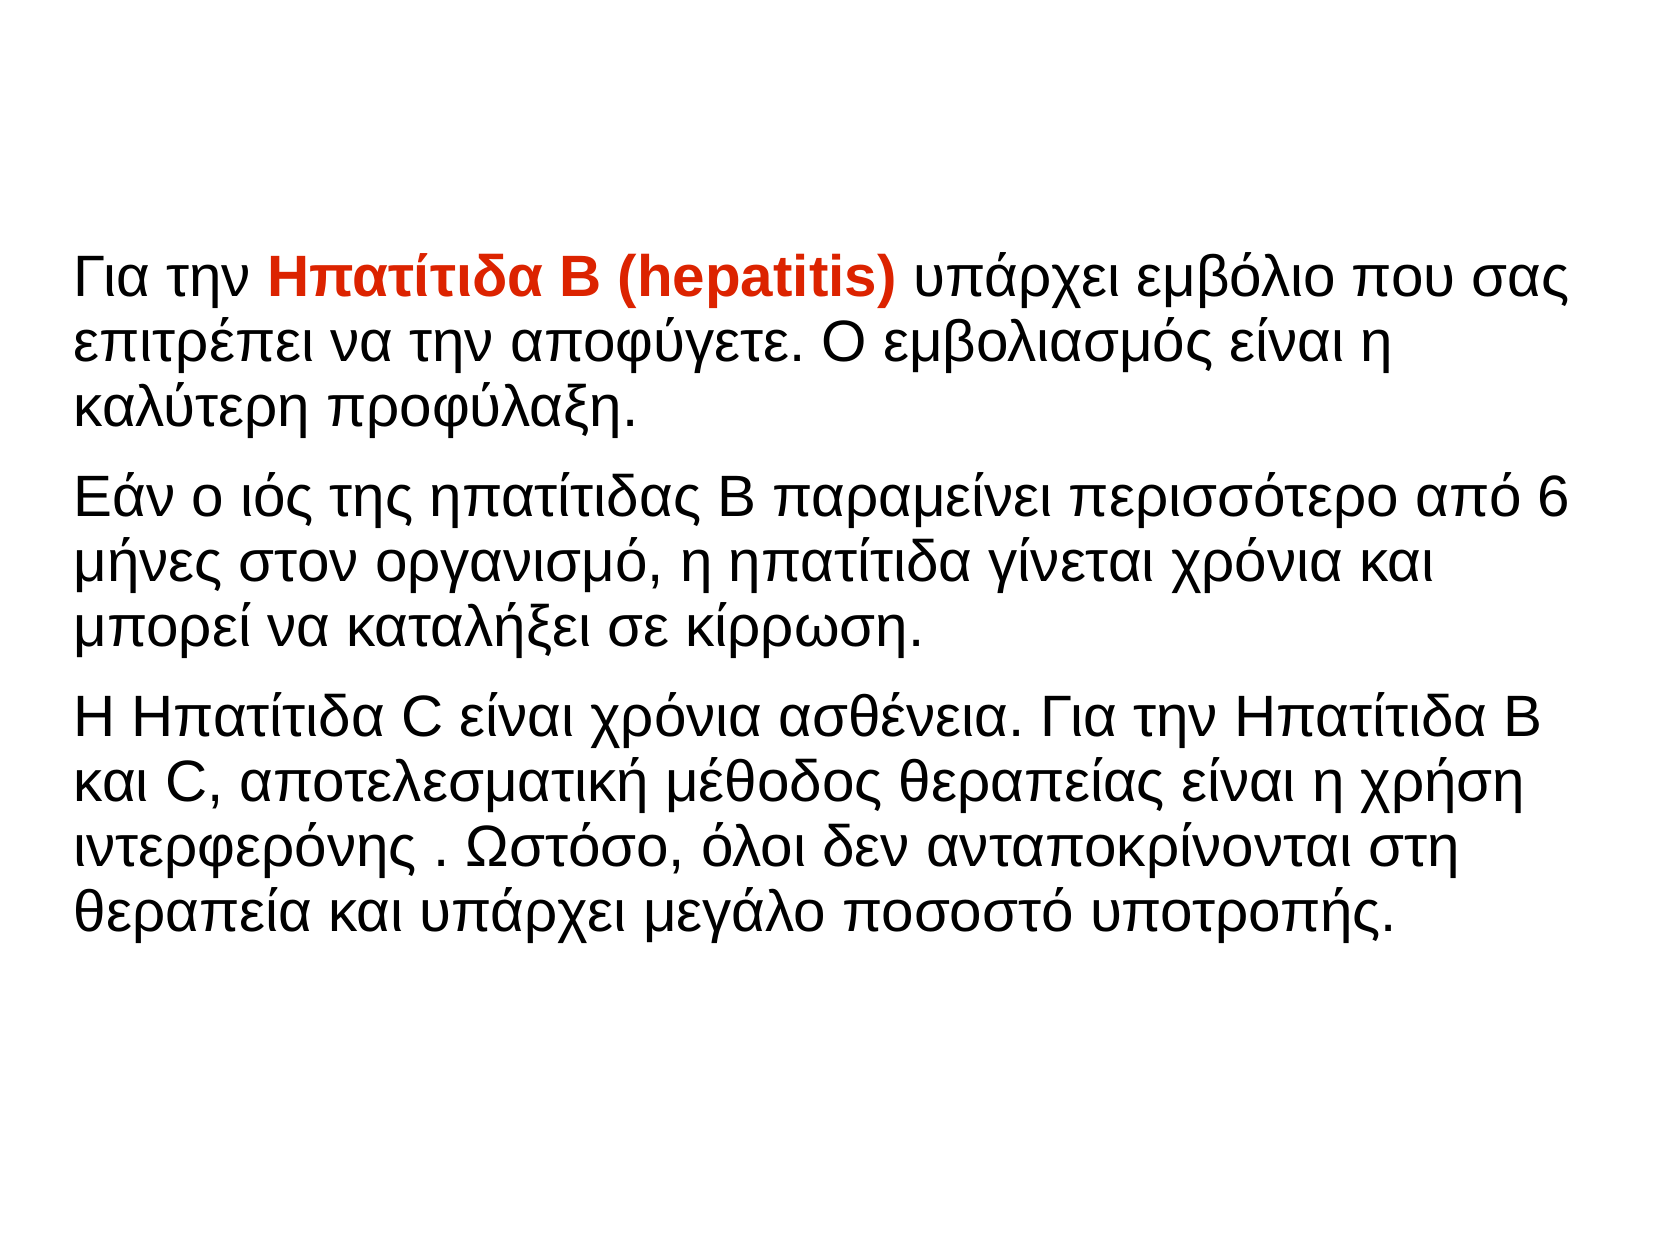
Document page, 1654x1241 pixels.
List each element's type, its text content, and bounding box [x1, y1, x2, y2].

text_box Για την Ηπατίτιδα Β (hepatitis) υπάρχει εμβόλιο που σας επιτρέπει να την αποφύγετε. Ο εμβολιασμός είναι η καλύτερη προφύλαξη. Εάν ο ιός της ηπατίτιδας Β παραμείνει περισσότερο από 6 μήνες στον οργανισμό, η ηπατίτιδα γίνεται χρόνια και μπορεί να καταλήξει σε κίρρωση. Η Ηπατίτιδα C είναι χρόνια ασθένεια. Για την Ηπατίτιδα B και C, αποτελεσματική μέθοδος θεραπείας είναι η χρήση ιντερφερόνης . Ωστόσο, όλοι δεν ανταποκρίνονται στη θεραπεία και υπάρχει μεγάλο ποσοστό υποτροπής. [59, 236, 1595, 1004]
